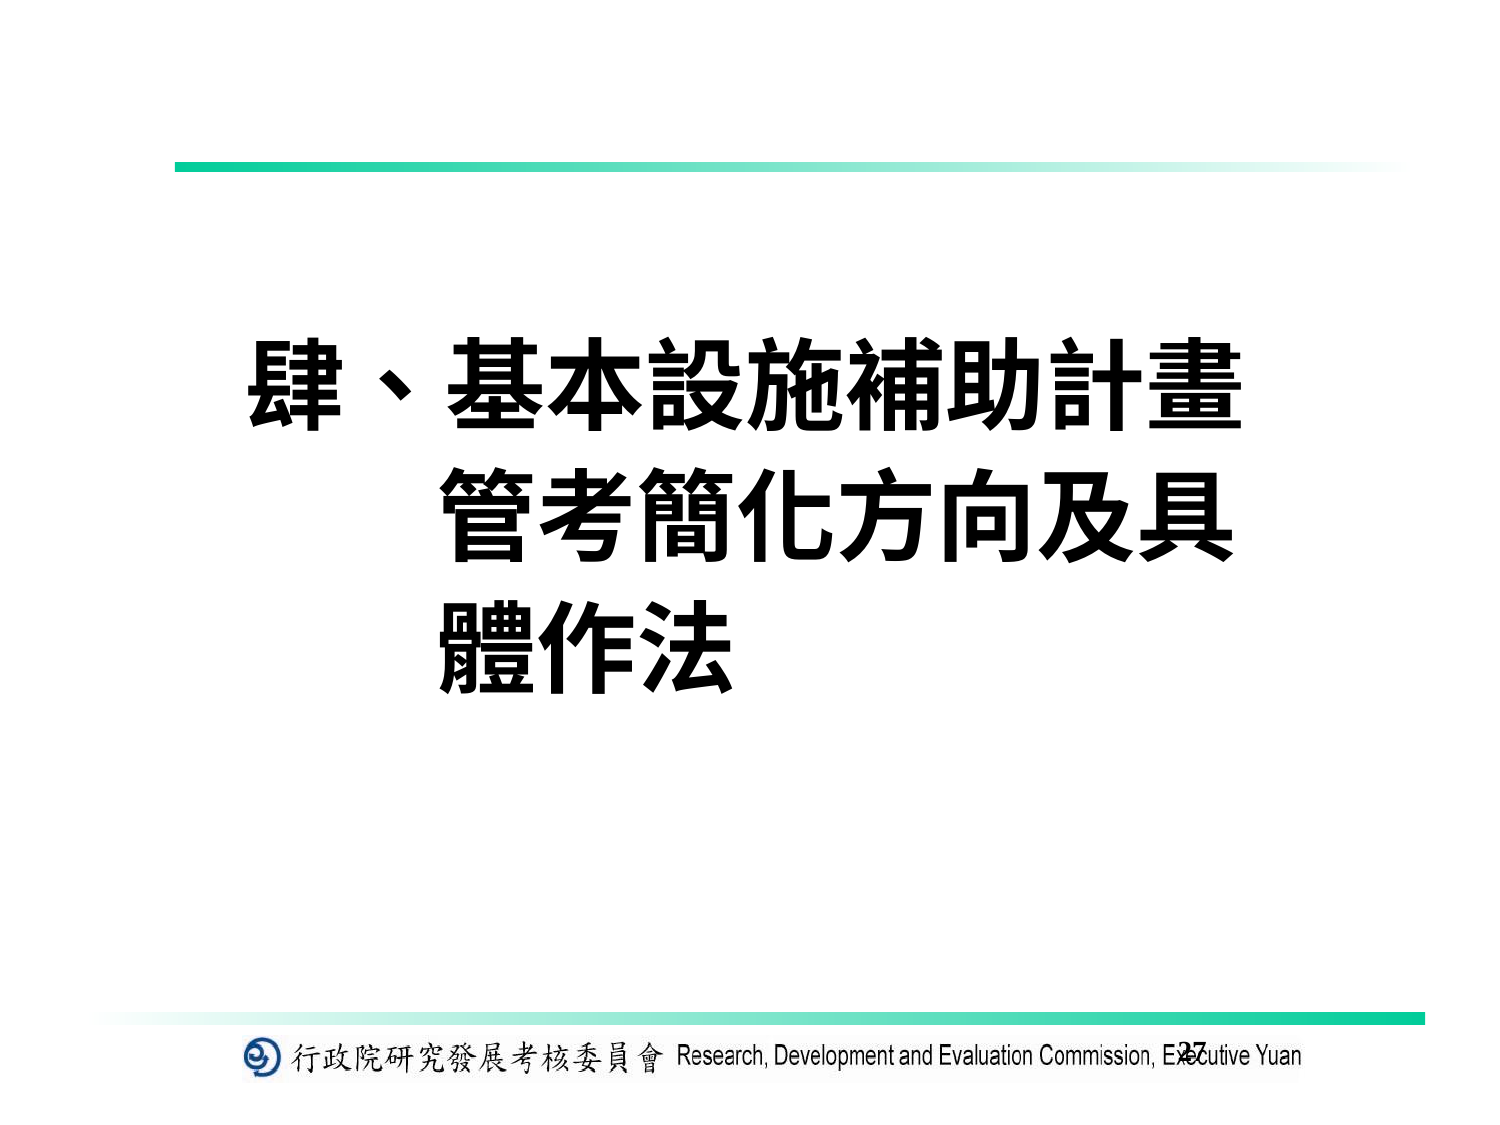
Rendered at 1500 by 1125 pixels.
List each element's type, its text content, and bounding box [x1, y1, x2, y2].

text_box 肆、基本設施補助計畫管考簡化方向及具體作法 [230, 303, 1293, 713]
text_box [1162, 1012, 1476, 1101]
